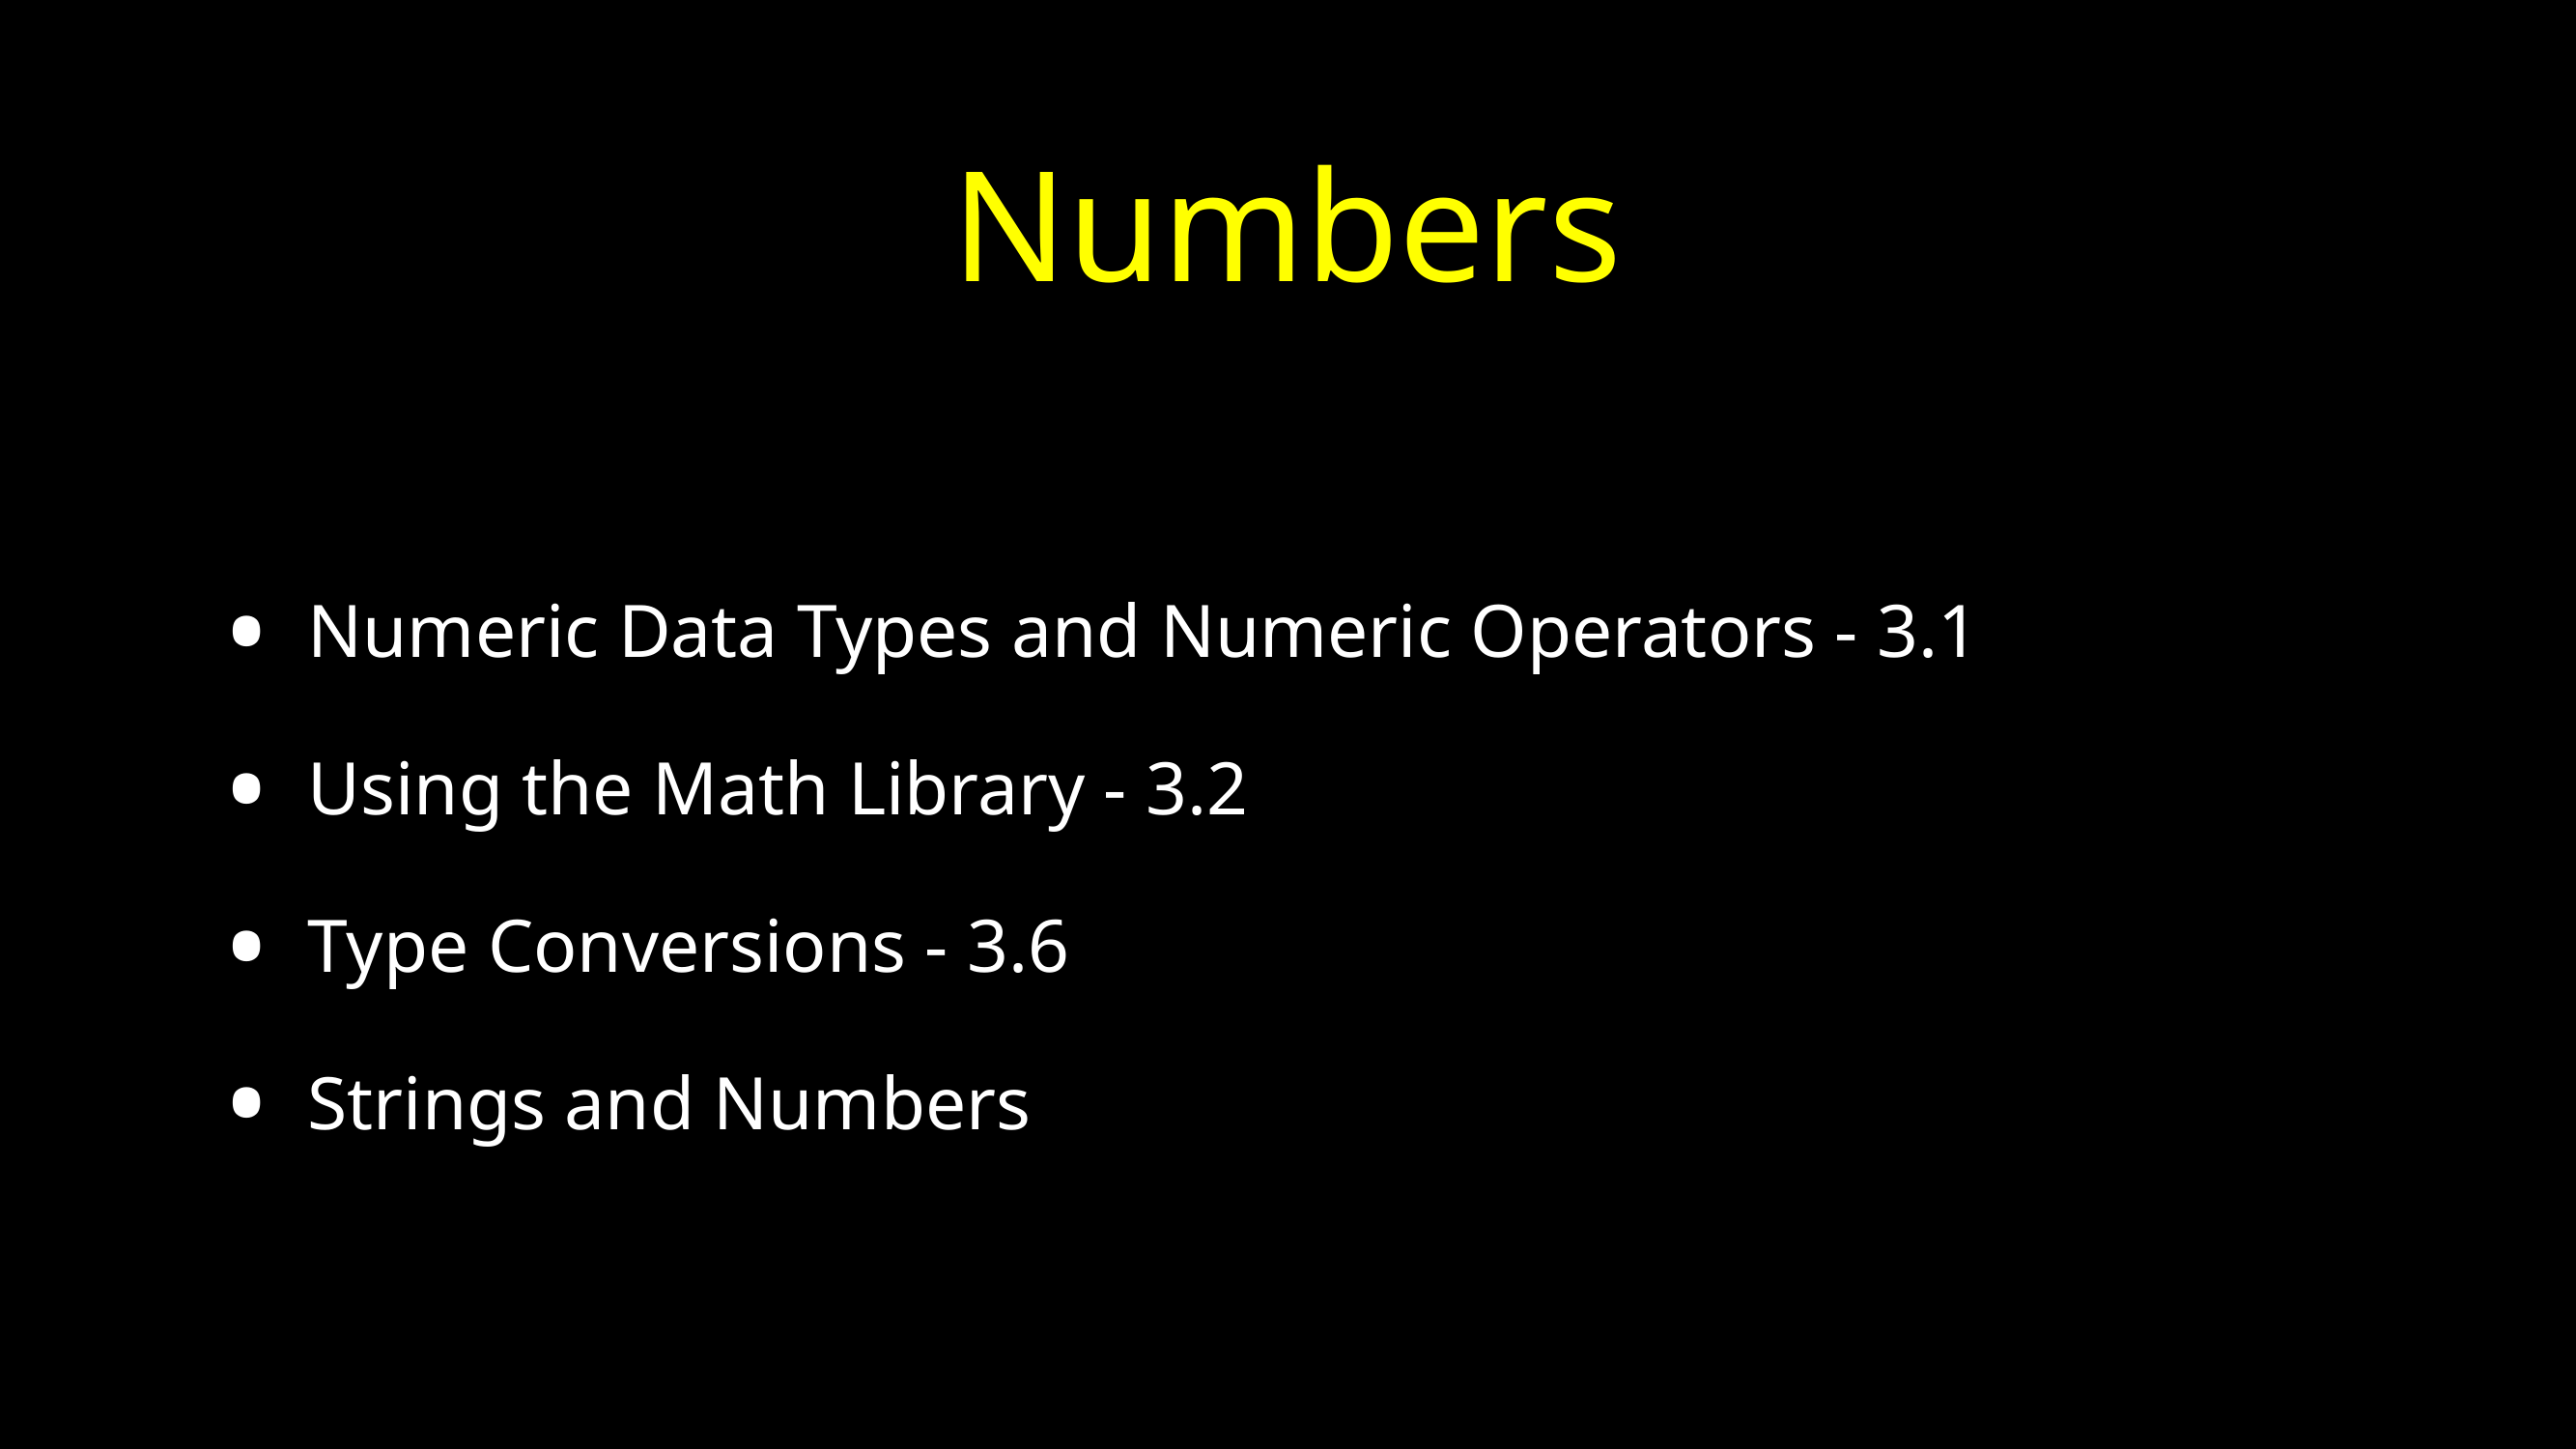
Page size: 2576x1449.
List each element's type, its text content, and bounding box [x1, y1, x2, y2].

list Numeric Data Types and Numeric Operators - 3.1 Using the Math Library - 3.2 Type Conversions - 3.6 Strings and Numbers [183, 412, 2392, 1317]
title Numbers [183, 38, 2392, 403]
